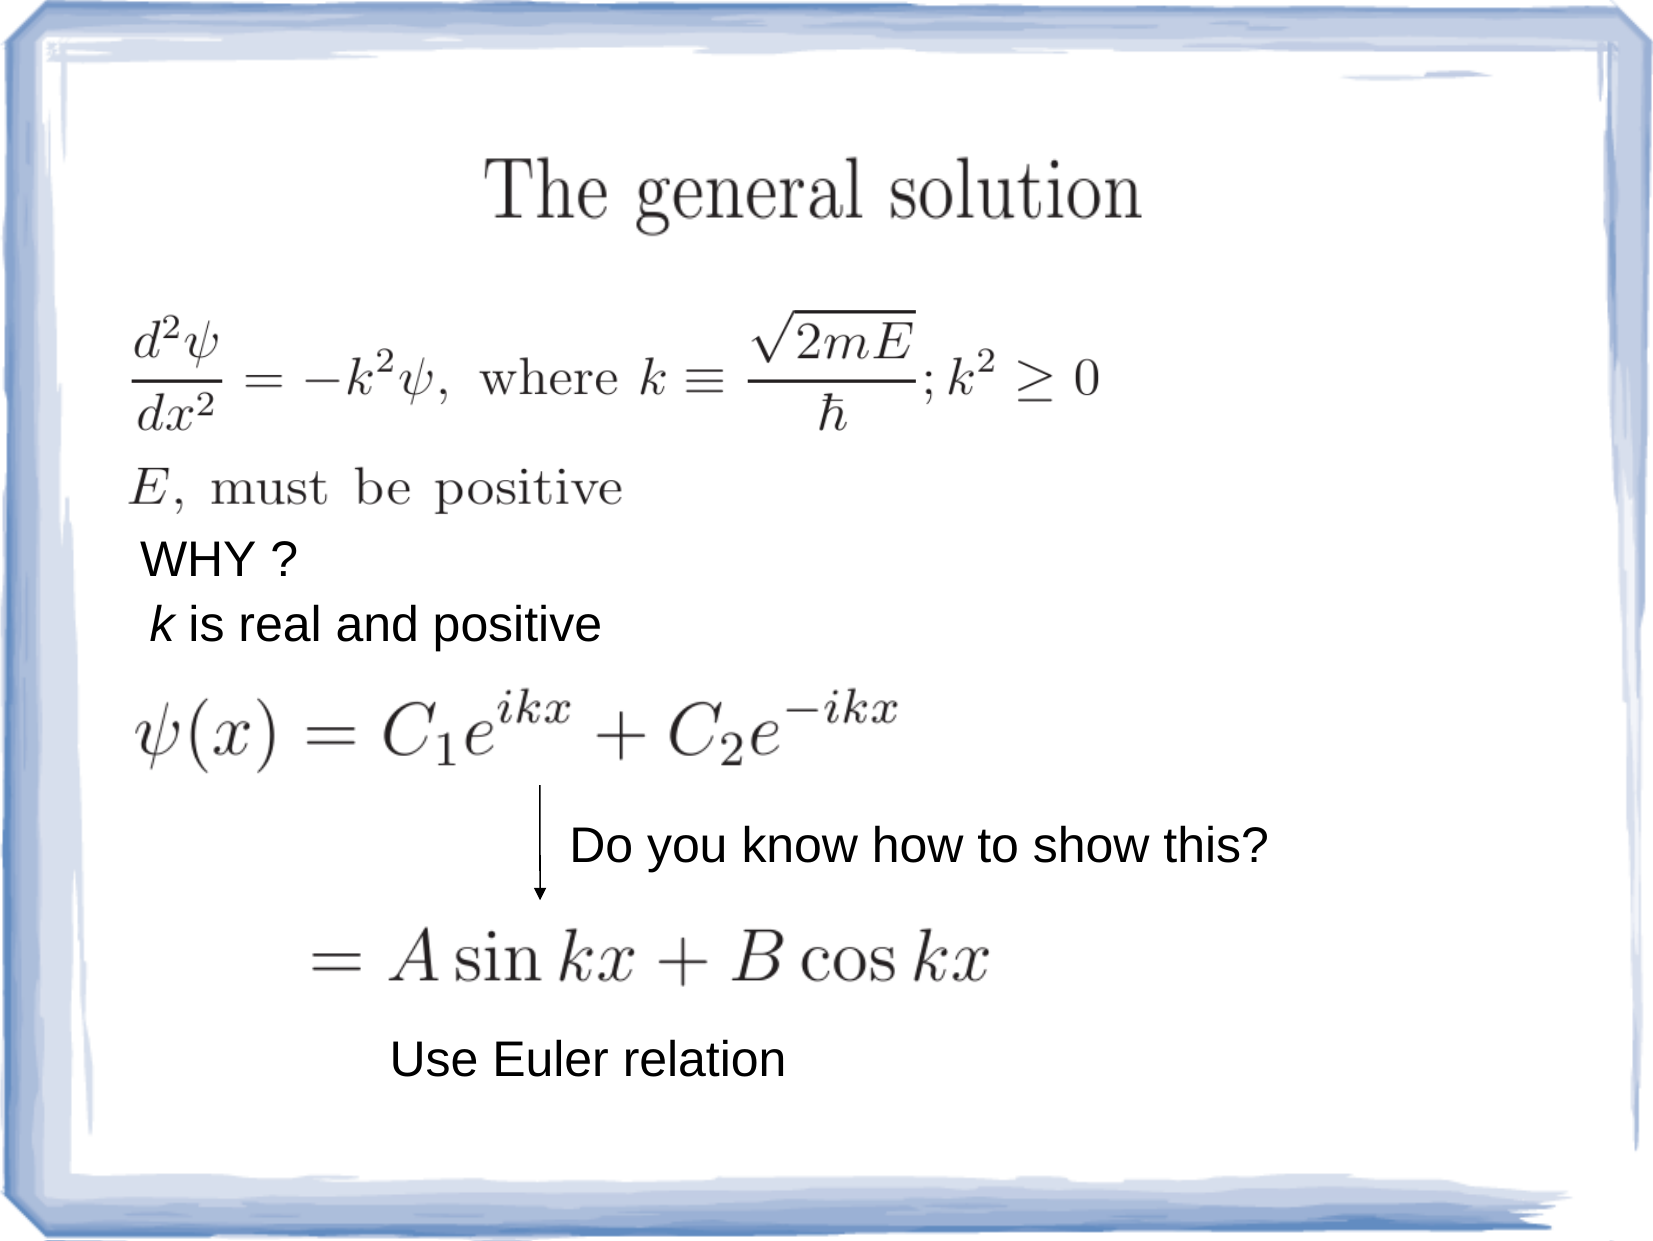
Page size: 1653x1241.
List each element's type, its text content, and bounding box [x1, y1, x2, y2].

picture [0, 0, 1653, 1241]
text_box Do you know how to show this? [554, 810, 1290, 881]
text_box k is real and positive [134, 589, 705, 660]
text_box Use Euler relation [374, 1024, 810, 1096]
text_box WHY ? [125, 524, 696, 596]
